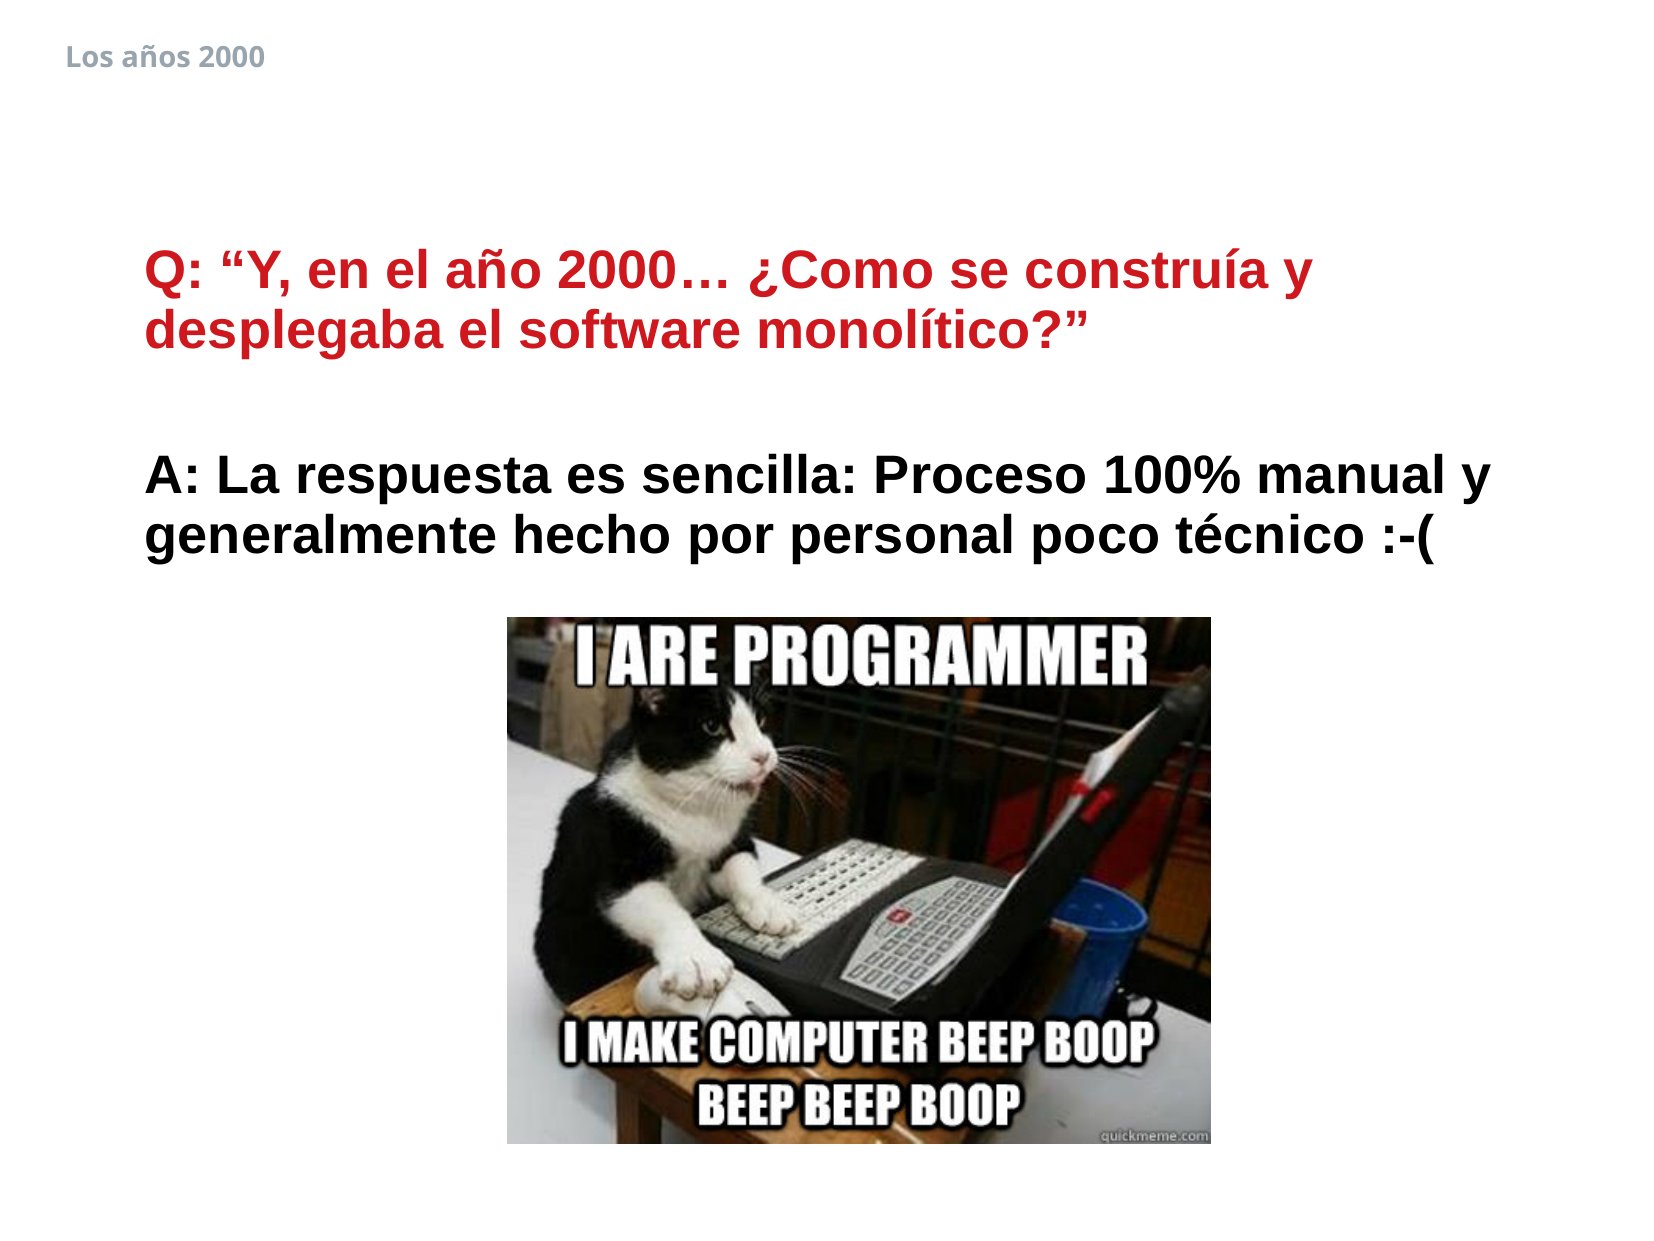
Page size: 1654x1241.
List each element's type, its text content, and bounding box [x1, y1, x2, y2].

text_box Q: “Y, en el año 2000… ¿Como se construía y desplegaba el software monolítico?” A: La respuesta es sencilla: Proceso 100% manual y generalmente hecho por personal poco técnico :-( [94, 159, 1571, 1083]
text_box Los años 2000 [64, 38, 733, 74]
picture [507, 617, 1211, 1144]
